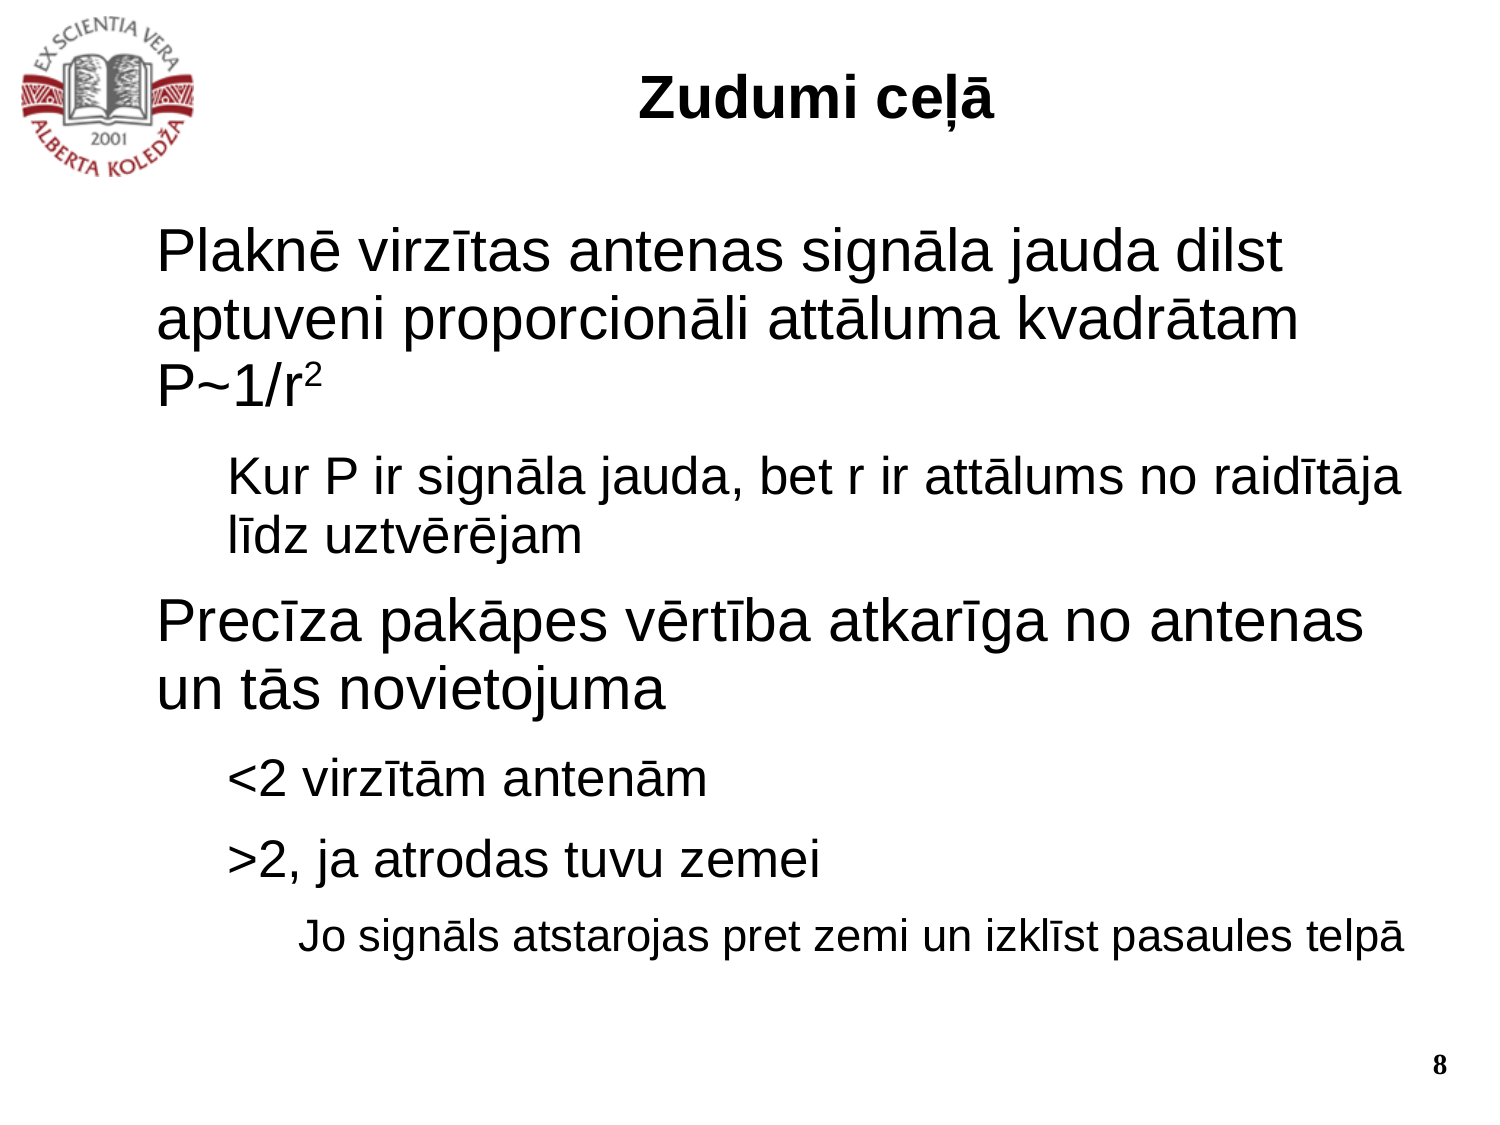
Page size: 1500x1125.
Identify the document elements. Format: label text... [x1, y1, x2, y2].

title Zudumi ceļā [187, 44, 1425, 150]
list Plaknē virzītas antenas signāla jauda dilst aptuveni proporcionāli attāluma kvadrātam P~1/r2 Kur P ir signāla jauda, bet r ir attālums no raidītāja līdz uztvērējam Precīza pakāpes vērtība atkarīga no antenas un tās novietojuma <2 virzītām antenām >2, ja atrodas tuvu zemei Jo signāls atstarojas pret zemi un izklīst pasaules telpā [85, 216, 1436, 1035]
picture [21, 16, 194, 177]
text_box <skaitlis> [1312, 1037, 1463, 1101]
